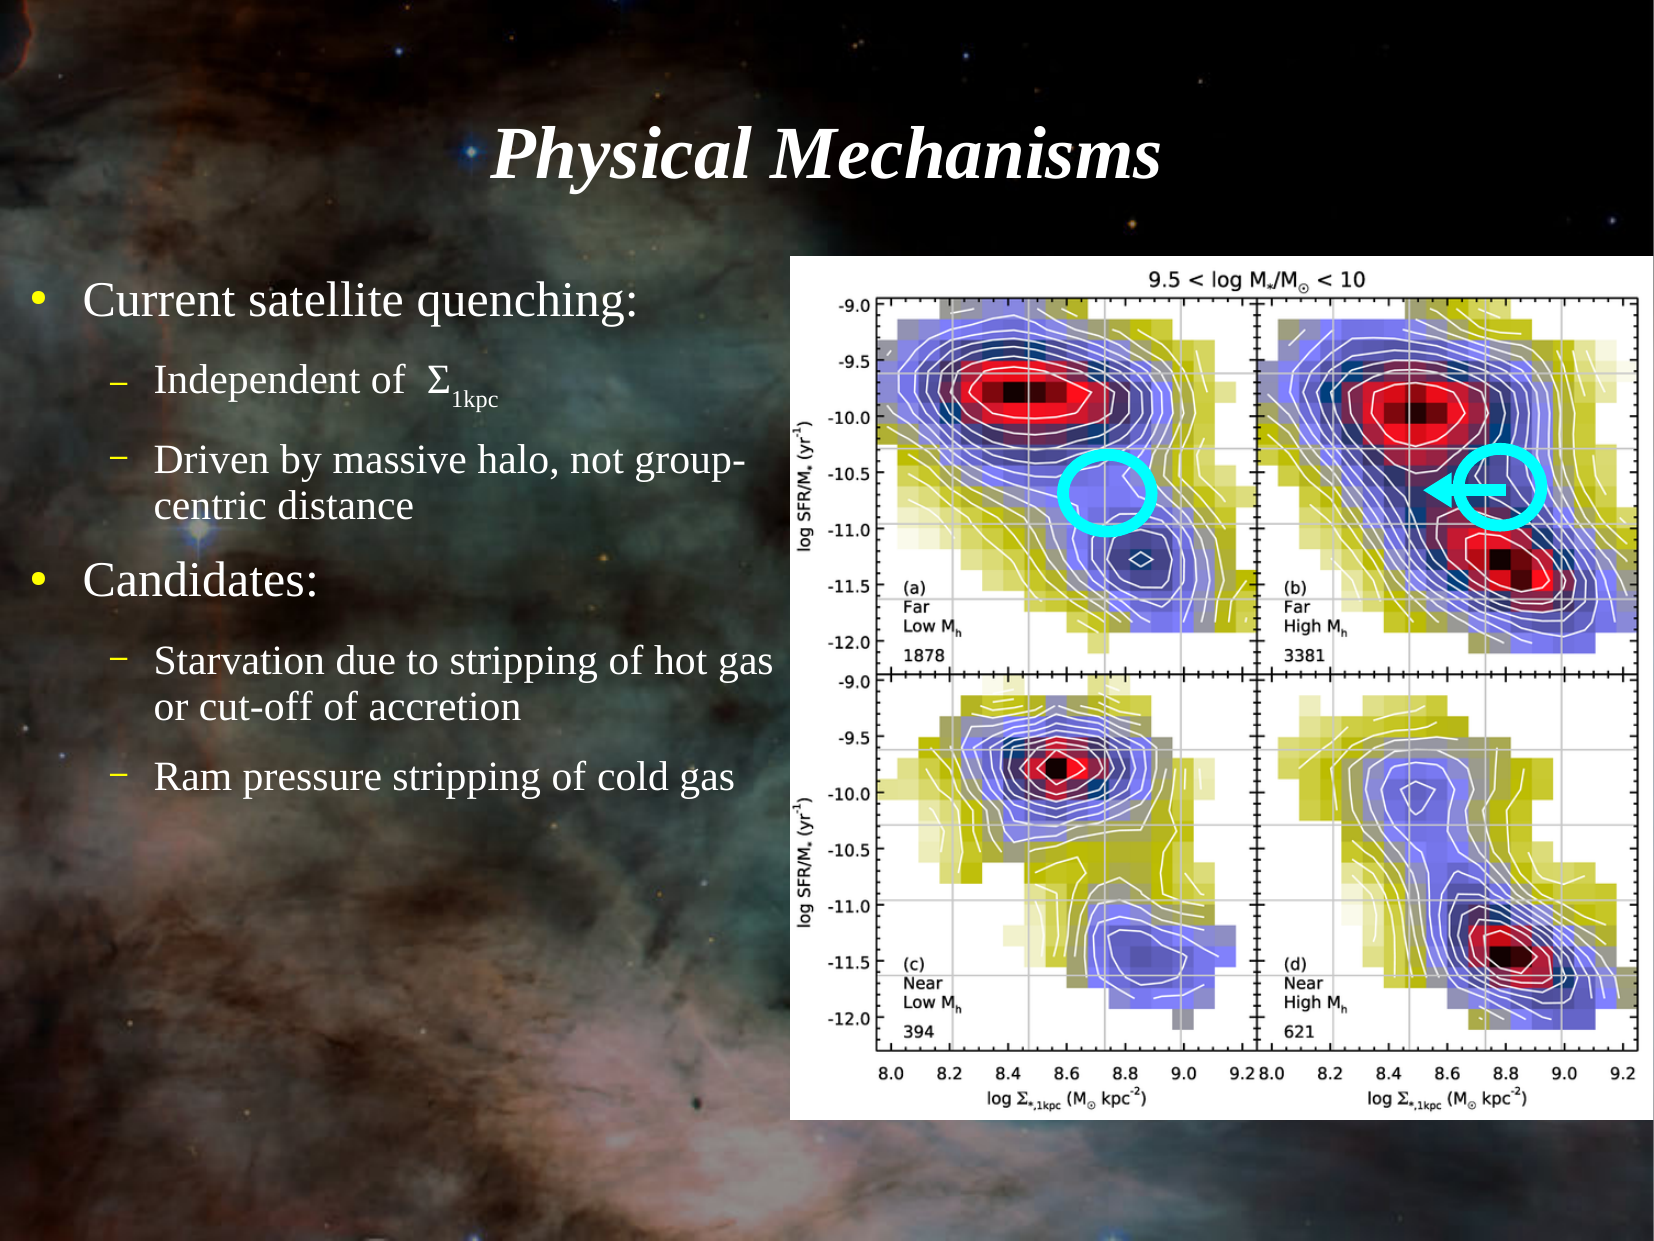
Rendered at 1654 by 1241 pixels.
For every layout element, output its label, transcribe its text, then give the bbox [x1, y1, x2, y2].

title Physical Mechanisms [82, 49, 1571, 257]
picture [0, 0, 1654, 1241]
list Current satellite quenching: Independent of Σ1kpc Driven by massive halo, not group-centric distance Candidates: Starvation due to stripping of hot gas or cut-off of accretion Ram pressure stripping of cold gas [11, 271, 790, 992]
